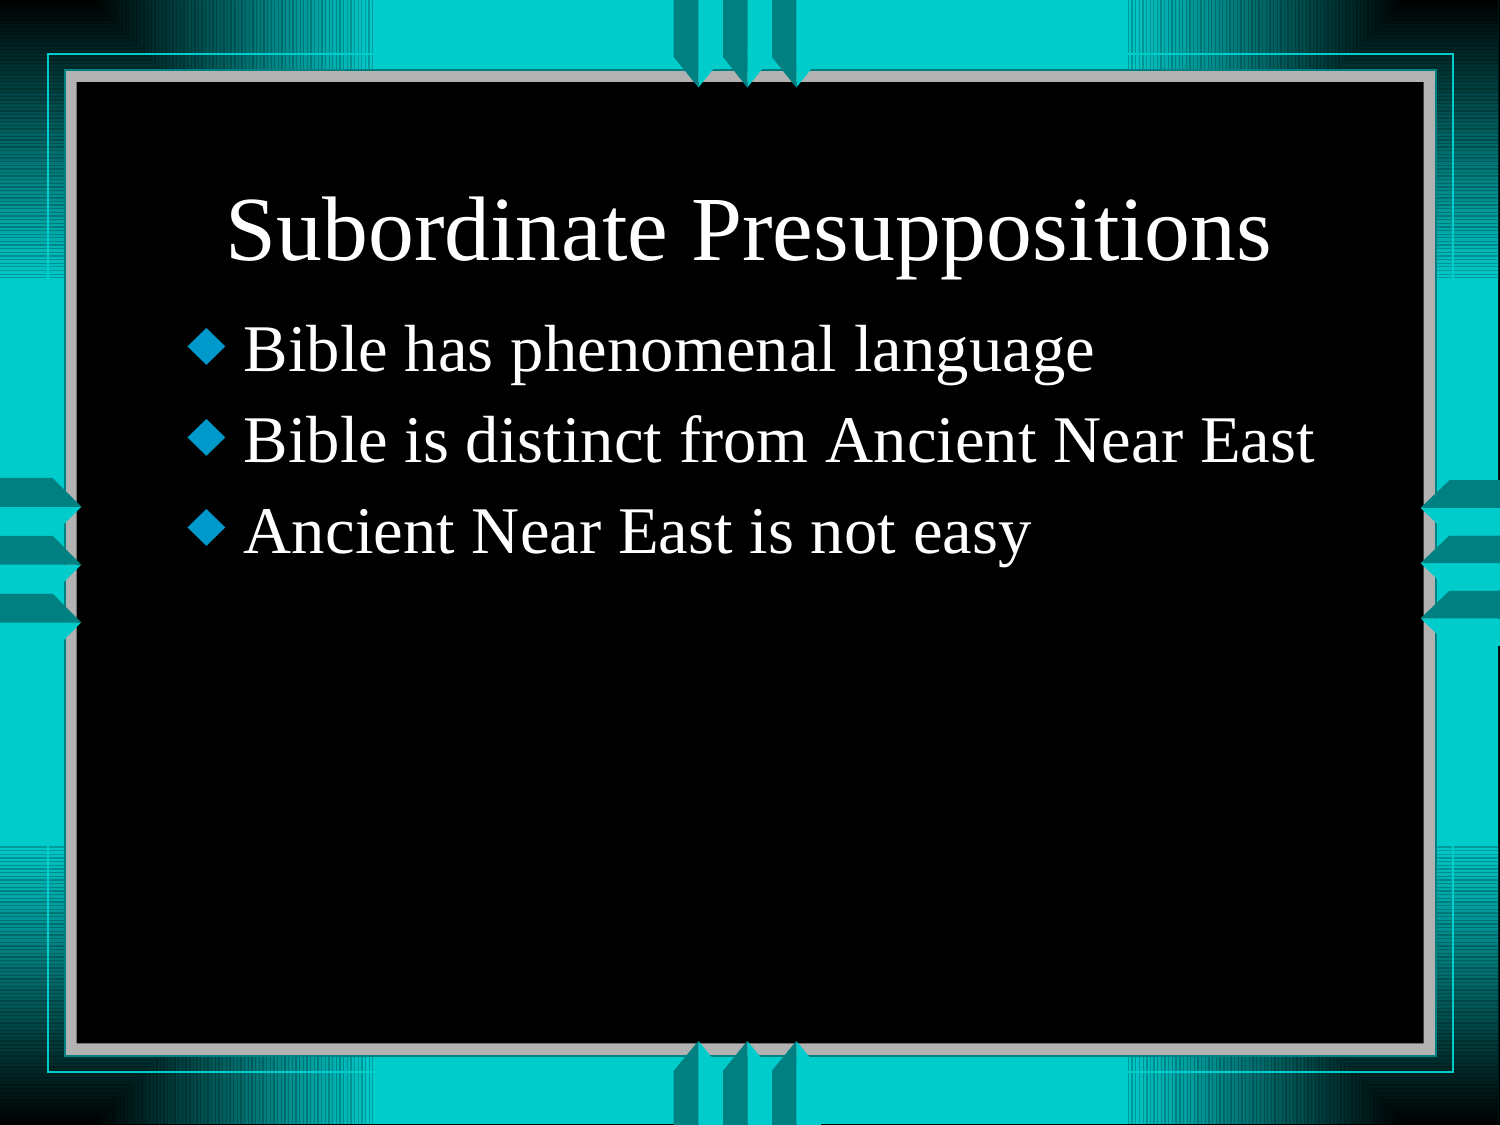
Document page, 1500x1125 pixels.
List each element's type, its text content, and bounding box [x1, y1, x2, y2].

list Bible has phenomenal language Bible is distinct from Ancient Near East Ancient Near East is not easy [187, 312, 1463, 751]
title Subordinate Presuppositions [112, 99, 1388, 288]
